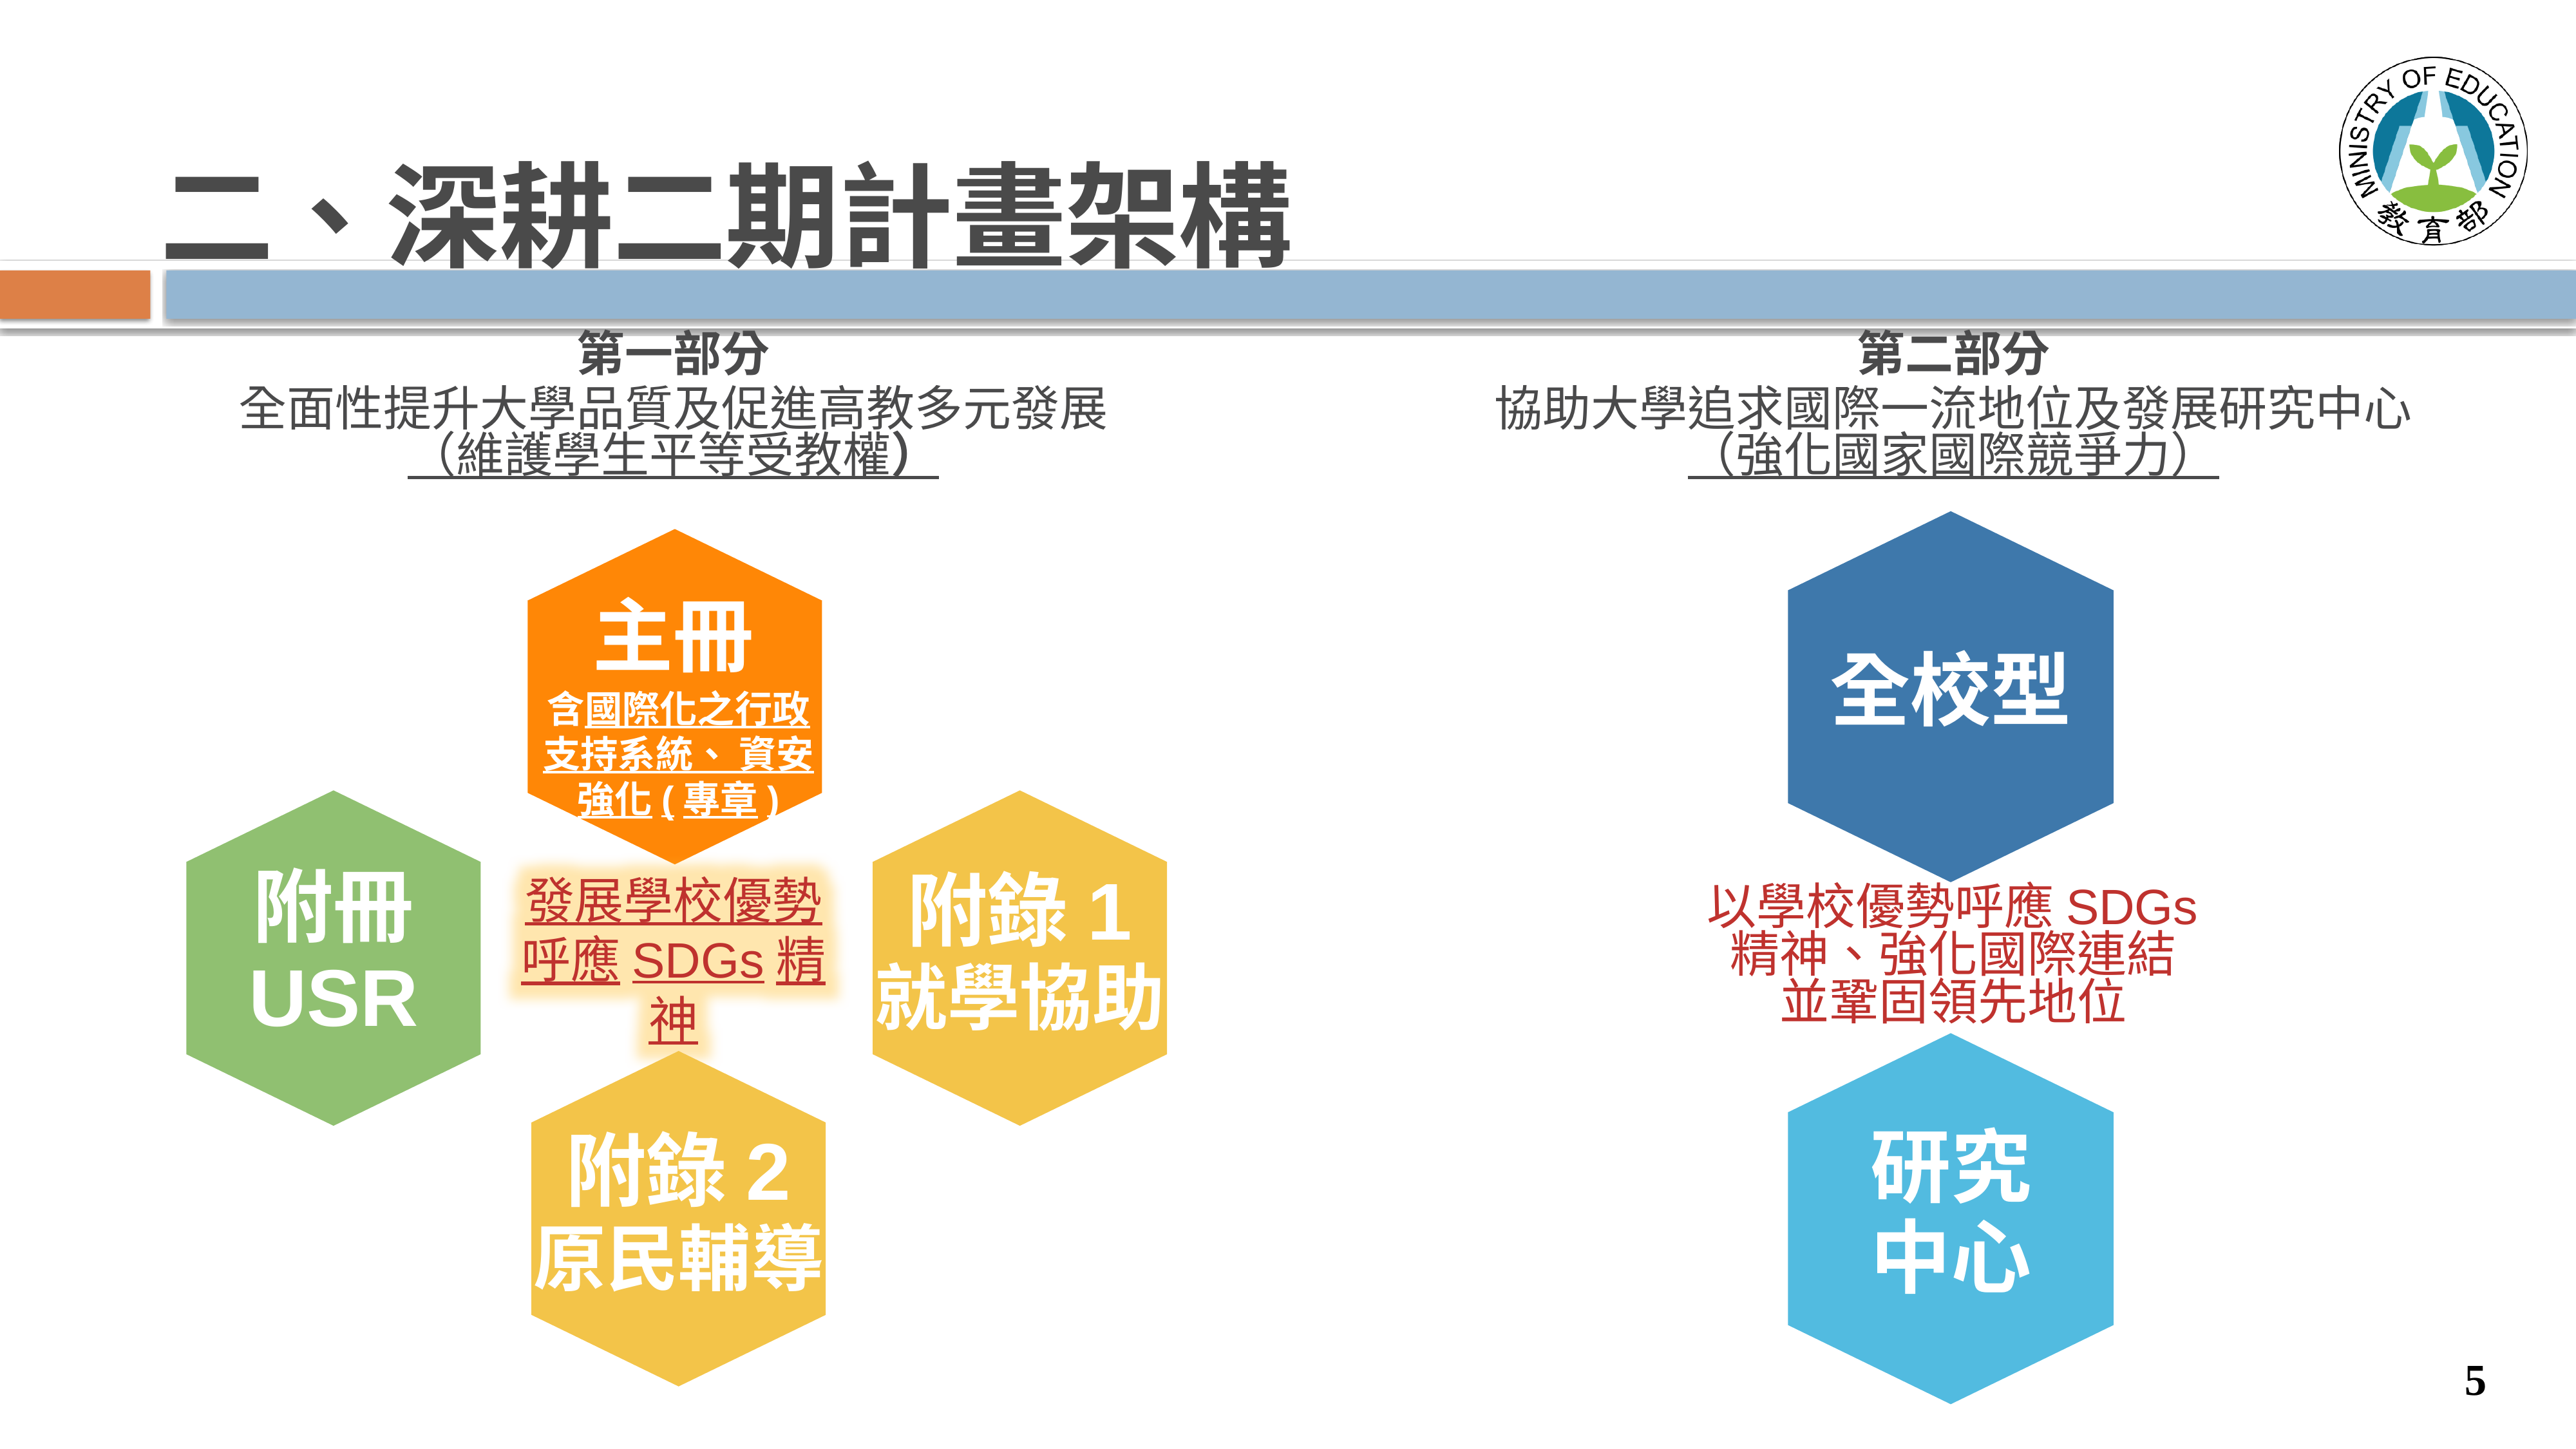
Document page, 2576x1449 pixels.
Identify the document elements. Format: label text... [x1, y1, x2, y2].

text_box 附錄1 就學協助 [869, 872, 1170, 1044]
text_box [527, 529, 822, 679]
slide_number <編號> [2409, 1336, 2542, 1419]
text_box 附錄2 原民輔導 [528, 1133, 829, 1305]
text_box 第一部分 全面性提升大學品質及促進高教多元發展（維護學生平等受教權） [229, 328, 1118, 487]
text_box 含國際化之行政支持系統、 資安強化(專章) [527, 679, 830, 826]
picture [2339, 57, 2528, 247]
text_box 研究 中心 [1864, 1129, 2037, 1309]
text_box [873, 790, 1168, 872]
text_box 第二部分 協助大學追求國際一流地位及發展研究中心（強化國家國際競爭力） [1479, 328, 2428, 487]
text_box 主冊 [587, 598, 760, 679]
text_box 附錄2 原民輔導 [659, 1143, 673, 1151]
text_box 附錄1 就學協助 [1000, 883, 1014, 891]
text_box [596, 826, 753, 846]
text_box 全校型 [1824, 652, 2077, 741]
text_box [1788, 511, 2114, 881]
text_box 發展學校優勢呼應SDGs精神 [506, 865, 842, 1051]
title 二、深耕二期計畫架構 [137, 133, 2348, 307]
text_box [873, 1044, 1168, 1126]
text_box 附冊 USR [243, 868, 424, 1048]
text_box [531, 1305, 826, 1387]
text_box 以學校優勢呼應SDGs精神、強化國際連結並鞏固領先地位 [1701, 881, 2205, 1035]
text_box [1788, 1035, 2114, 1405]
text_box [531, 1050, 826, 1133]
text_box [186, 790, 481, 1126]
text_box 全校型 [1952, 671, 1978, 699]
